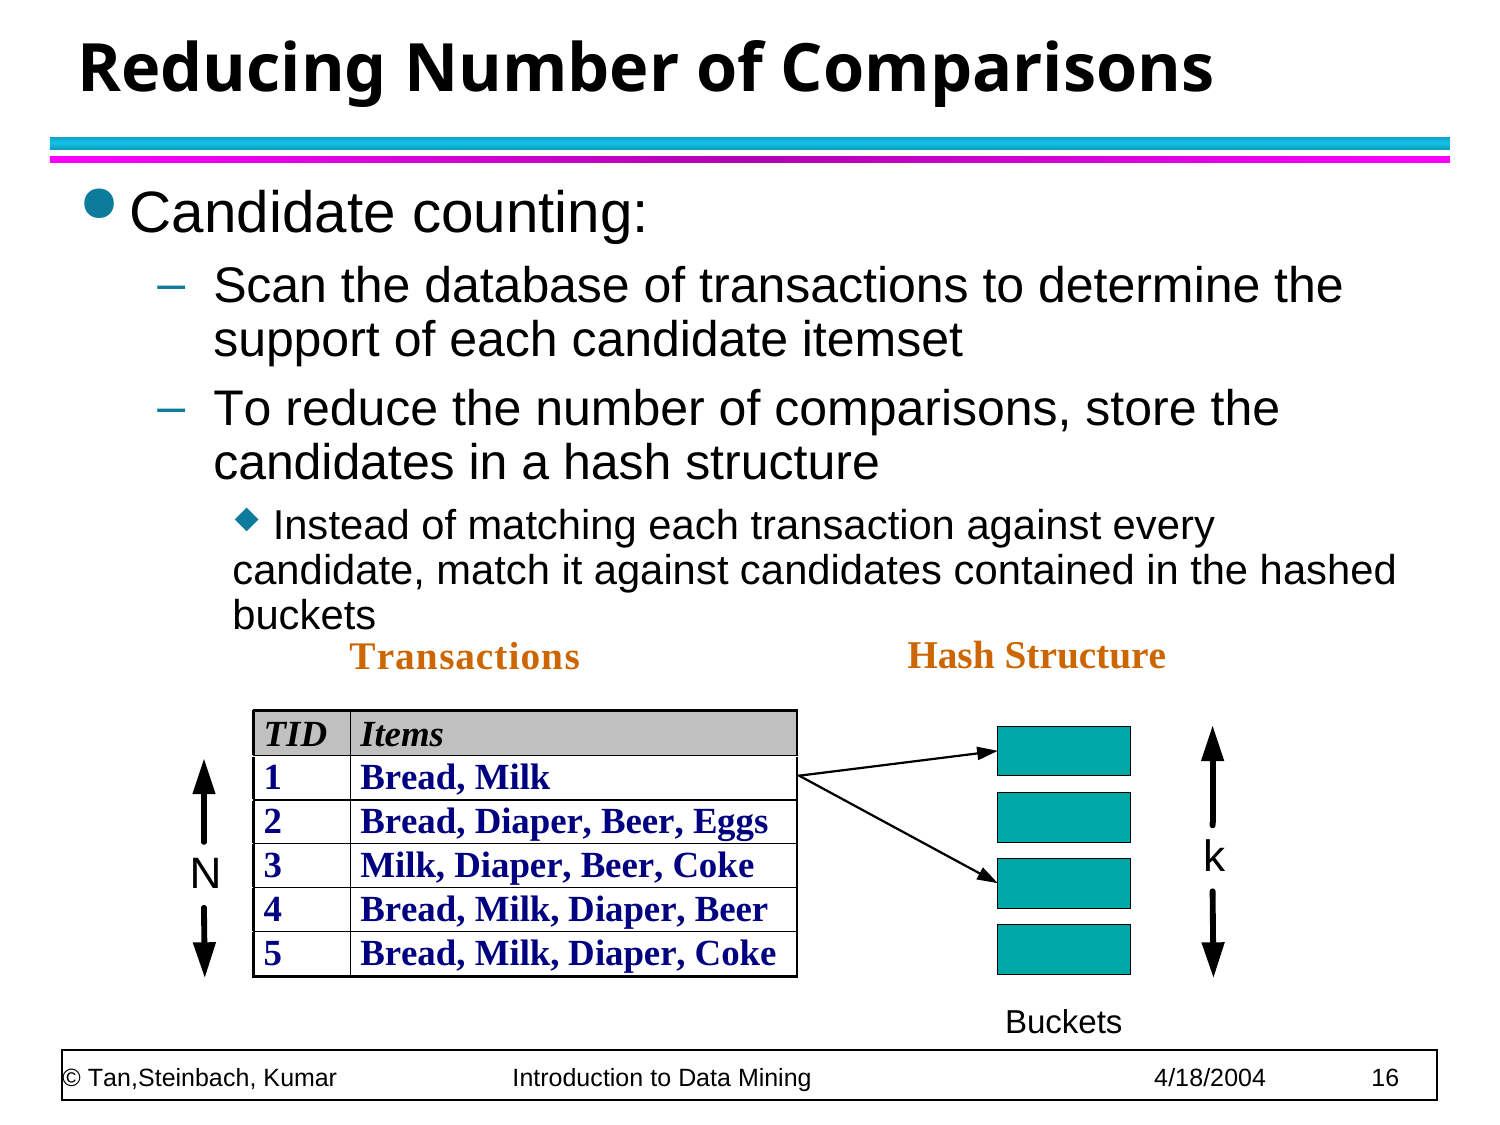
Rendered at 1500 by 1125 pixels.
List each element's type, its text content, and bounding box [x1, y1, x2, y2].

list Candidate counting: Scan the database of transactions to determine the support of each candidate itemset To reduce the number of comparisons, store the candidates in a hash structure Instead of matching each transaction against every candidate, match it against candidates contained in the hashed buckets [67, 174, 1432, 646]
chart [150, 600, 1270, 1078]
title Reducing Number of Comparisons [62, 22, 1421, 113]
